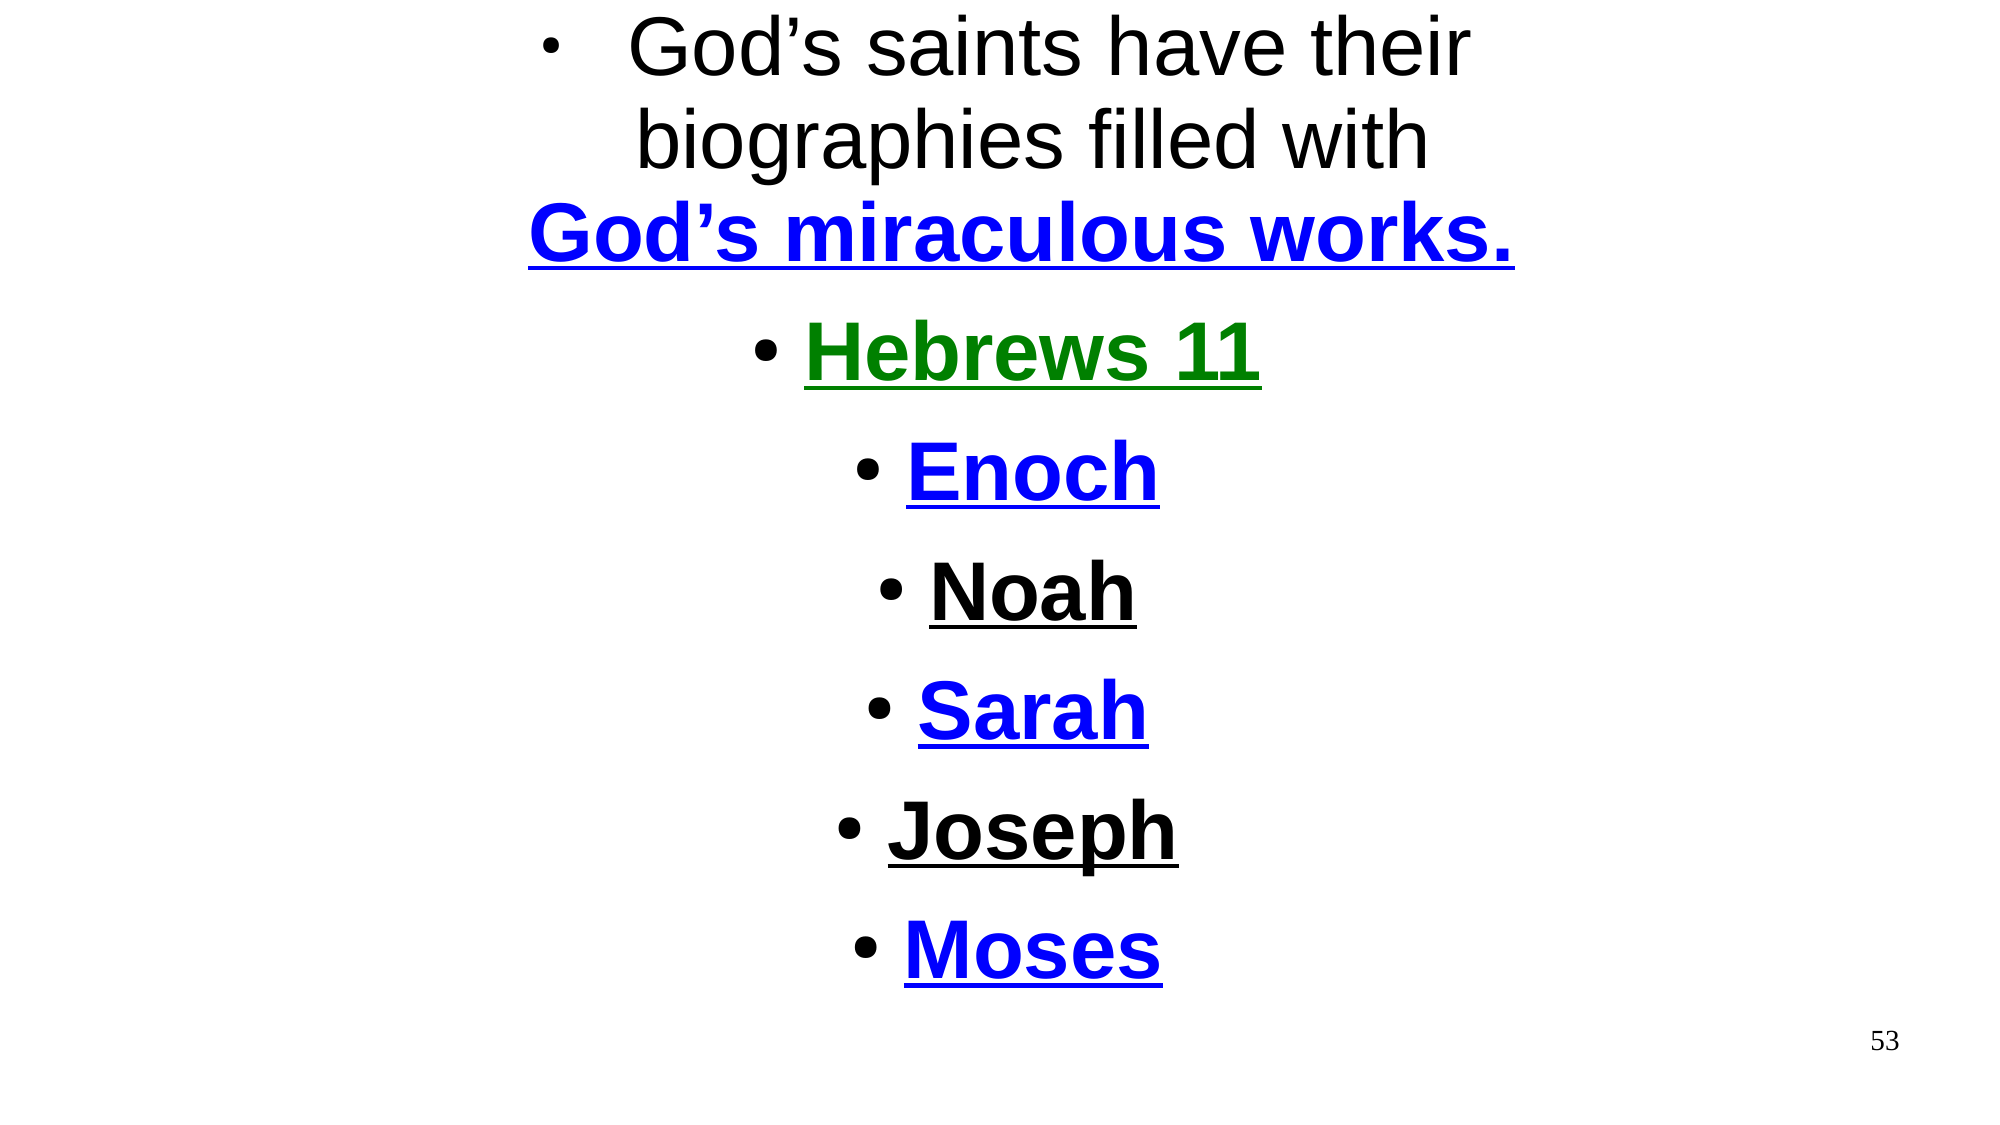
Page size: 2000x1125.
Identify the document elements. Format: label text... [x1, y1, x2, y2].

list God’s saints have their biographies filled with God’s miraculous works. Hebrews 11 Enoch Noah Sarah Joseph Moses [0, 0, 1996, 1123]
